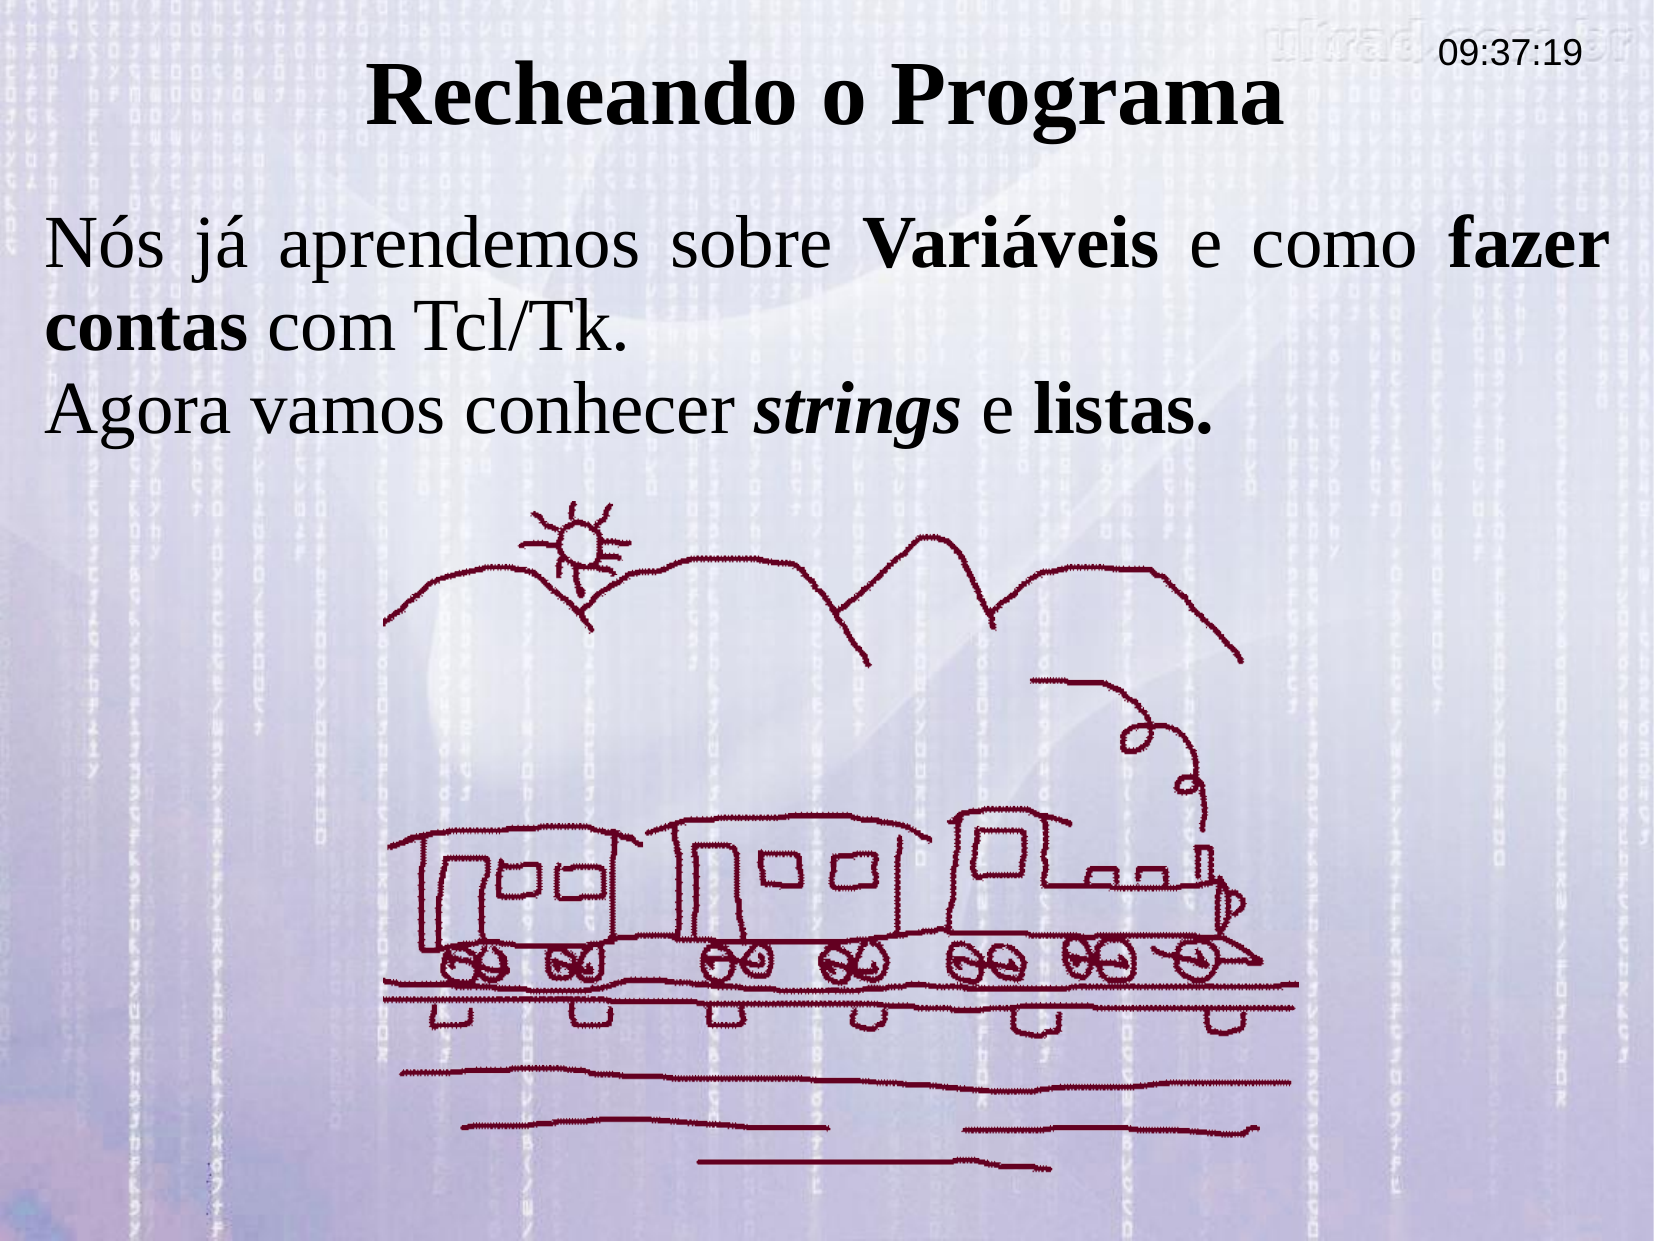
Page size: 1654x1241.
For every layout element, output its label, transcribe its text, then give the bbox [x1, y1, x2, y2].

text_box 10:08:44 [1423, 23, 1631, 94]
text_box Recheando o Programa [29, 35, 1625, 171]
text_box Nós já aprendemos sobre Variáveis e como fazer contas com Tcl/Tk. Agora vamos conhecer strings e listas. [29, 193, 1625, 502]
picture [0, 0, 1654, 1241]
